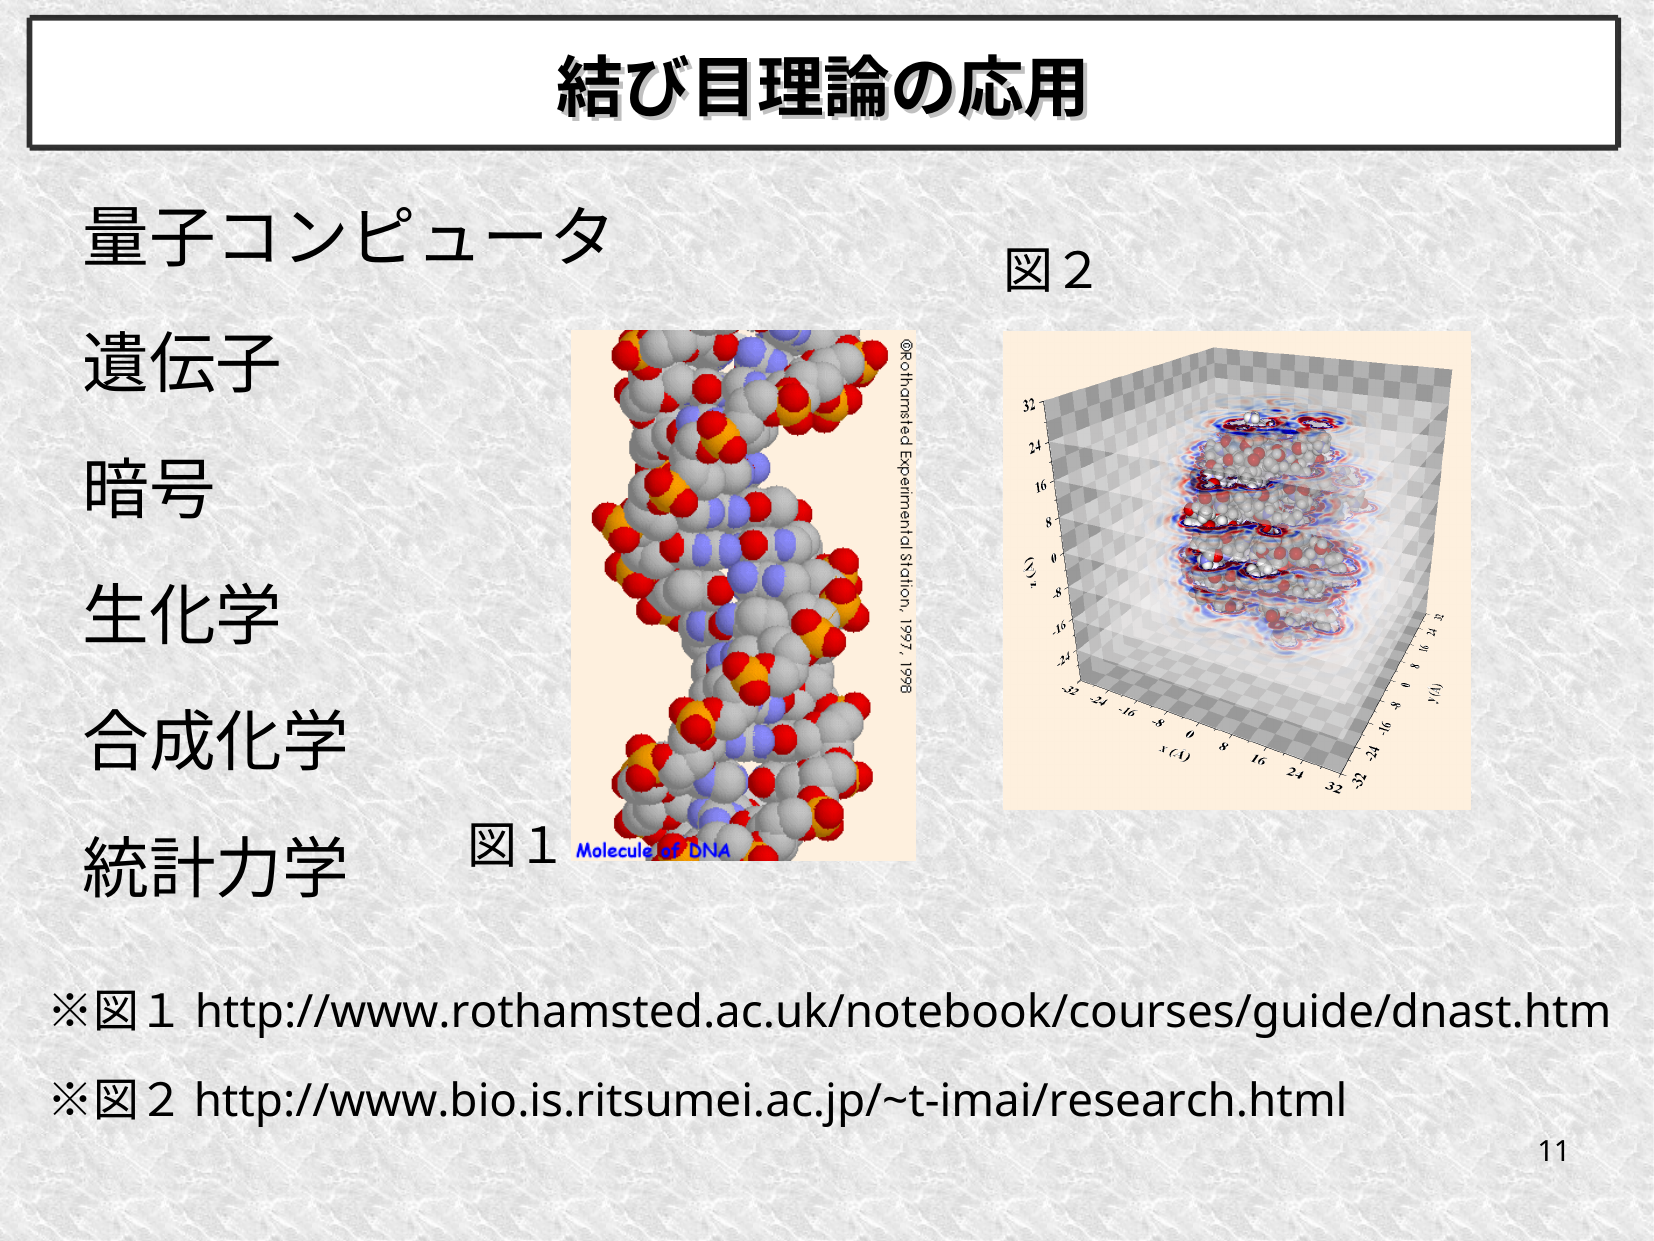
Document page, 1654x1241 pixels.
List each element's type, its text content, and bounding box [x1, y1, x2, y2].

text_box 図２ [985, 231, 1156, 303]
text_box 結び目理論の応用 [29, 17, 1619, 148]
text_box 図１ [449, 805, 602, 878]
list 量子コンピュータ 遺伝子 暗号 生化学 合成化学 統計力学 [64, 183, 816, 812]
picture [0, 0, 1654, 1241]
text_box ※図１ http://www.rothamsted.ac.uk/notebook/courses/guide/dnast.htm [29, 974, 1632, 1047]
text_box ※図２ http://www.bio.is.ritsumei.ac.jp/~t-imai/research.html [29, 1063, 1632, 1135]
